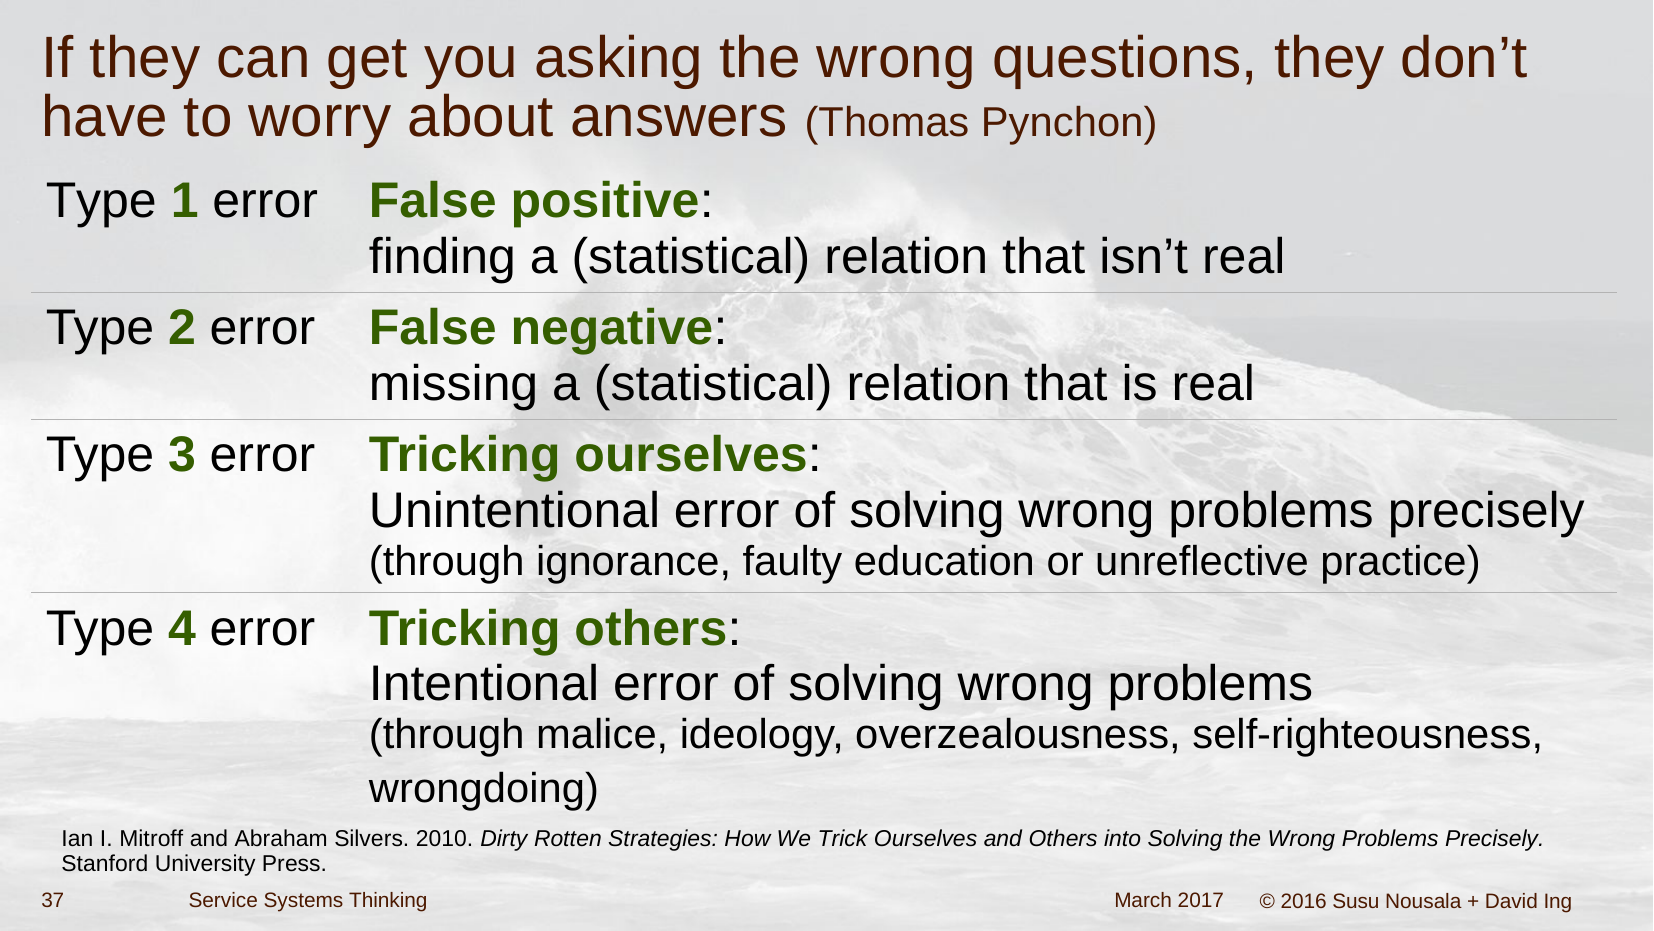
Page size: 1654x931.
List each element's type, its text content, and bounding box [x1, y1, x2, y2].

text_box Ian I. Mitroff and Abraham Silvers. 2010. Dirty Rotten Strategies: How We Trick Ourselves and Others into Solving the Wrong Problems Precisely. Stanford University Press. [46, 818, 1631, 884]
table_cell Tricking others: Intentional error of solving wrong problems (through malice, ideology, overzealousness, self-righteousness, wrongdoing) [354, 593, 1617, 818]
table_cell False negative: missing a (statistical) relation that is real [354, 293, 1617, 419]
table_header Type 1 error [31, 165, 354, 292]
table_cell Type 4 error [31, 593, 354, 821]
title If they can get you asking the wrong questions, they don’t have to worry about answers (Thomas Pynchon) [41, 30, 1613, 165]
table_header False positive: finding a (statistical) relation that isn’t real [354, 165, 1617, 292]
picture [0, 0, 1653, 931]
table_cell Type 3 error [31, 420, 354, 592]
table_cell Type 2 error [31, 293, 354, 419]
table_cell Tricking ourselves: Unintentional error of solving wrong problems precisely (through ignorance, faulty education or unreflective practice) [354, 420, 1617, 592]
